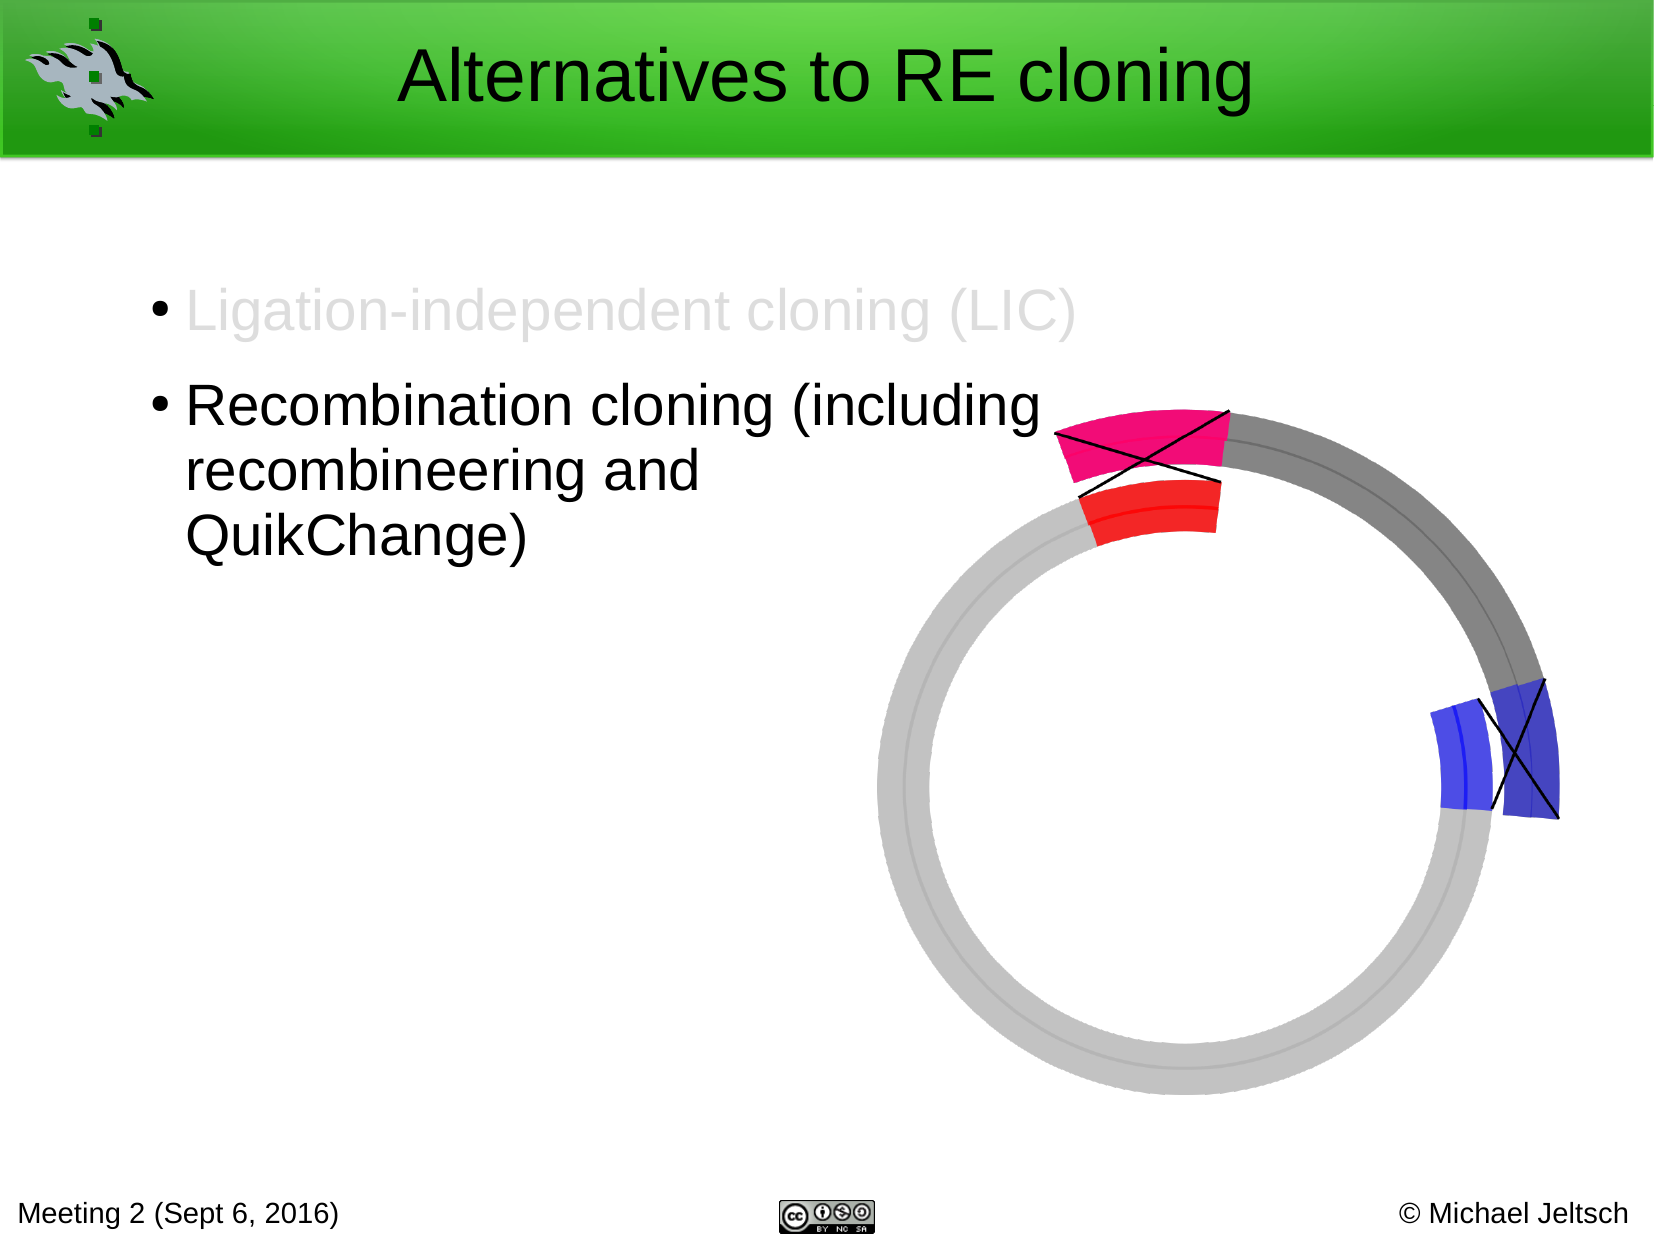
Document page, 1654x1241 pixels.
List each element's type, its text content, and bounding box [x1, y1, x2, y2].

picture [877, 409, 1560, 1096]
text_box Ligation-independent cloning (LIC) Recombination cloning (including recombineering and QuikChange) [135, 270, 1141, 576]
title Alternatives to RE cloning [206, 30, 1448, 121]
picture [779, 1200, 875, 1234]
